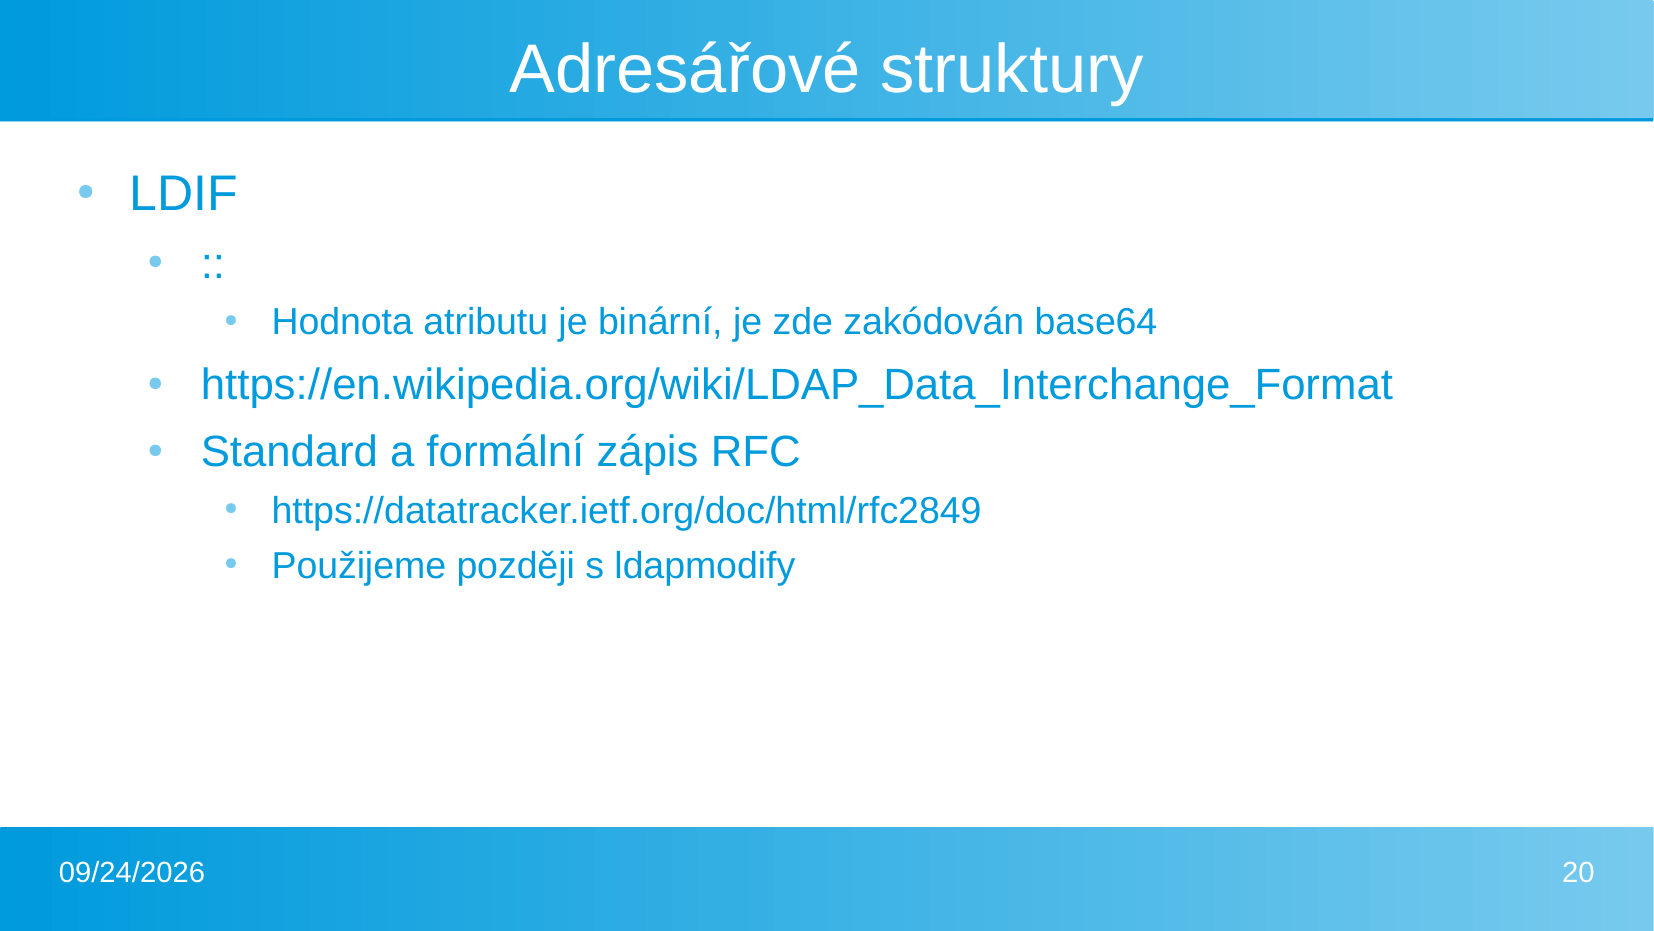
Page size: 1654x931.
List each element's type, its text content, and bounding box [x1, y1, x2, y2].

list LDIF :: Hodnota atributu je binární, je zde zakódován base64 https://en.wikipedia.org/wiki/LDAP_Data_Interchange_Format Standard a formální zápis RFC https://datatracker.ietf.org/doc/html/rfc2849 Použijeme později s ldapmodify [59, 165, 1595, 756]
title Adresářové struktury [59, 29, 1595, 108]
